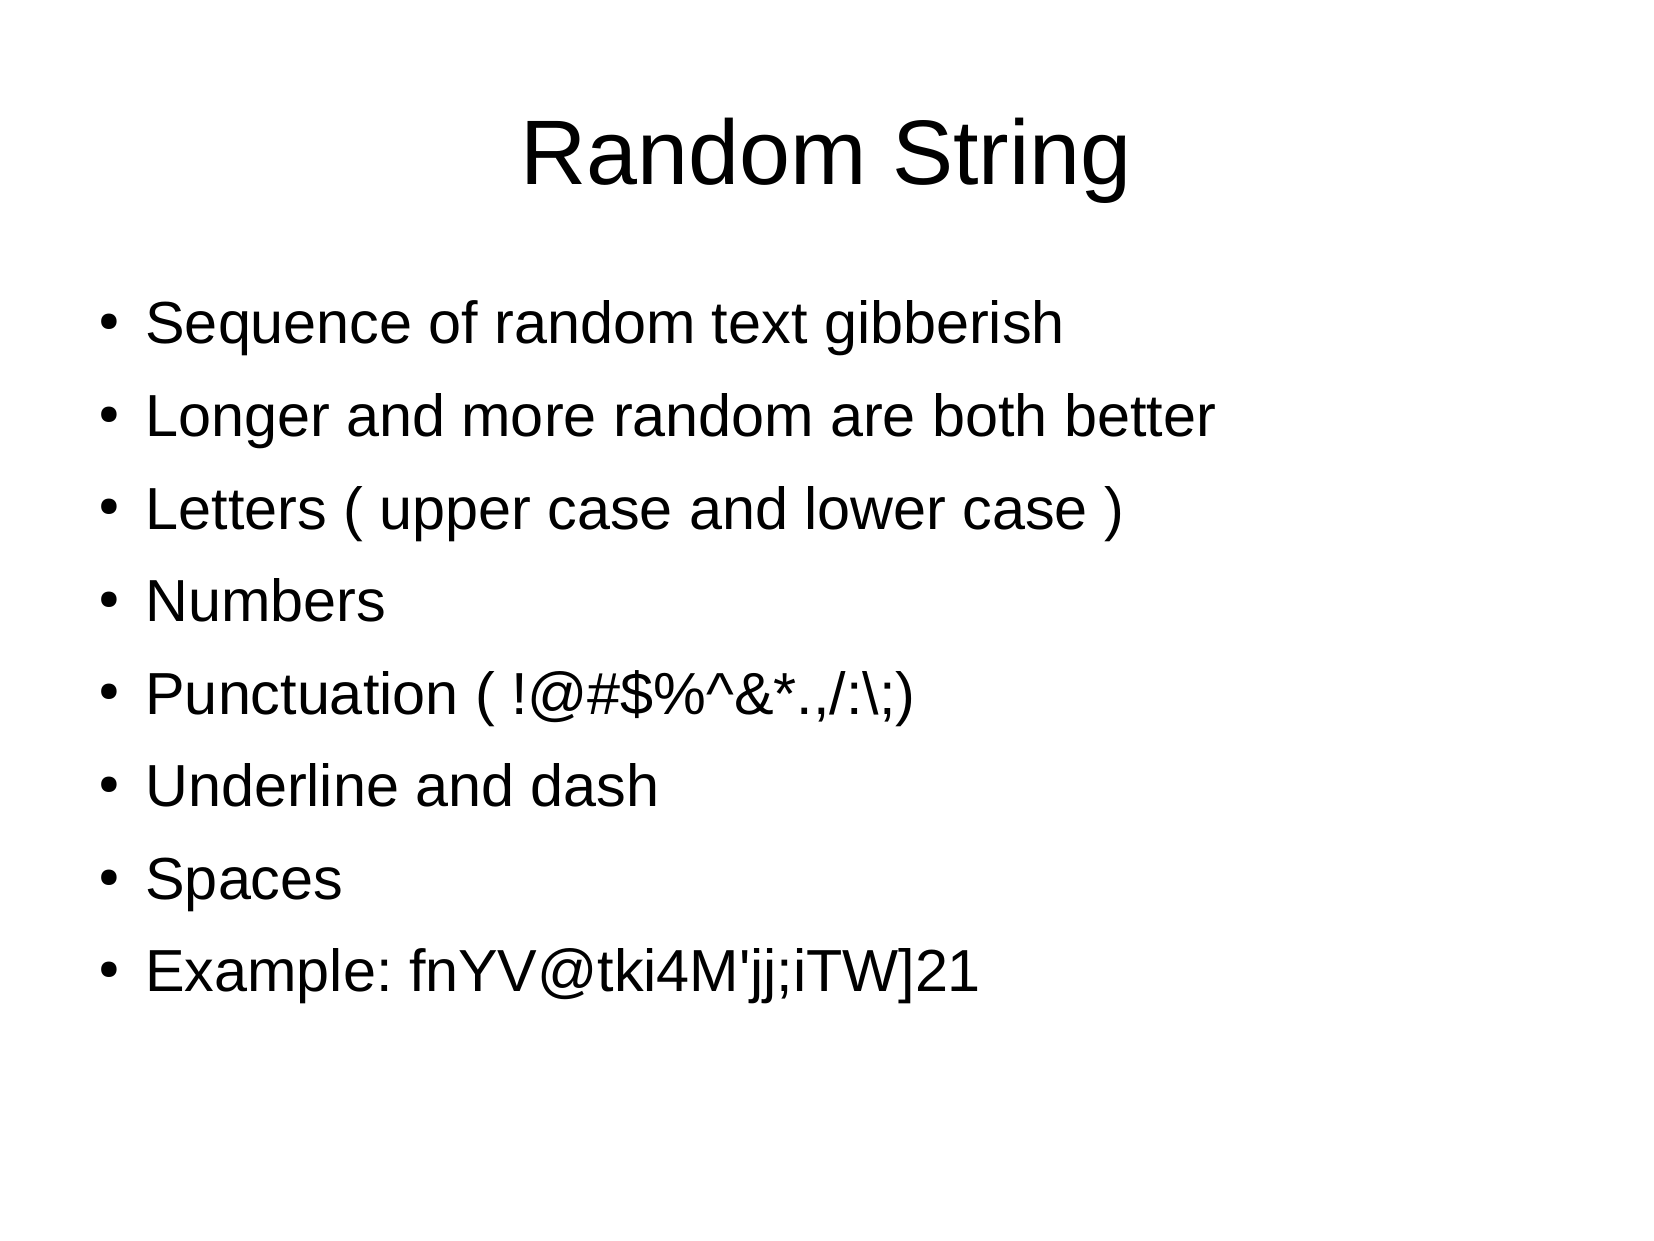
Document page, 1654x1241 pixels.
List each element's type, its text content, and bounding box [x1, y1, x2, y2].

list Sequence of random text gibberish Longer and more random are both better Letters ( upper case and lower case ) Numbers Punctuation ( !@#$%^&*.,/:\;) Underline and dash Spaces Example: fnYV@tki4M'jj;iTW]21 [82, 290, 1538, 1010]
title Random String [82, 49, 1571, 257]
